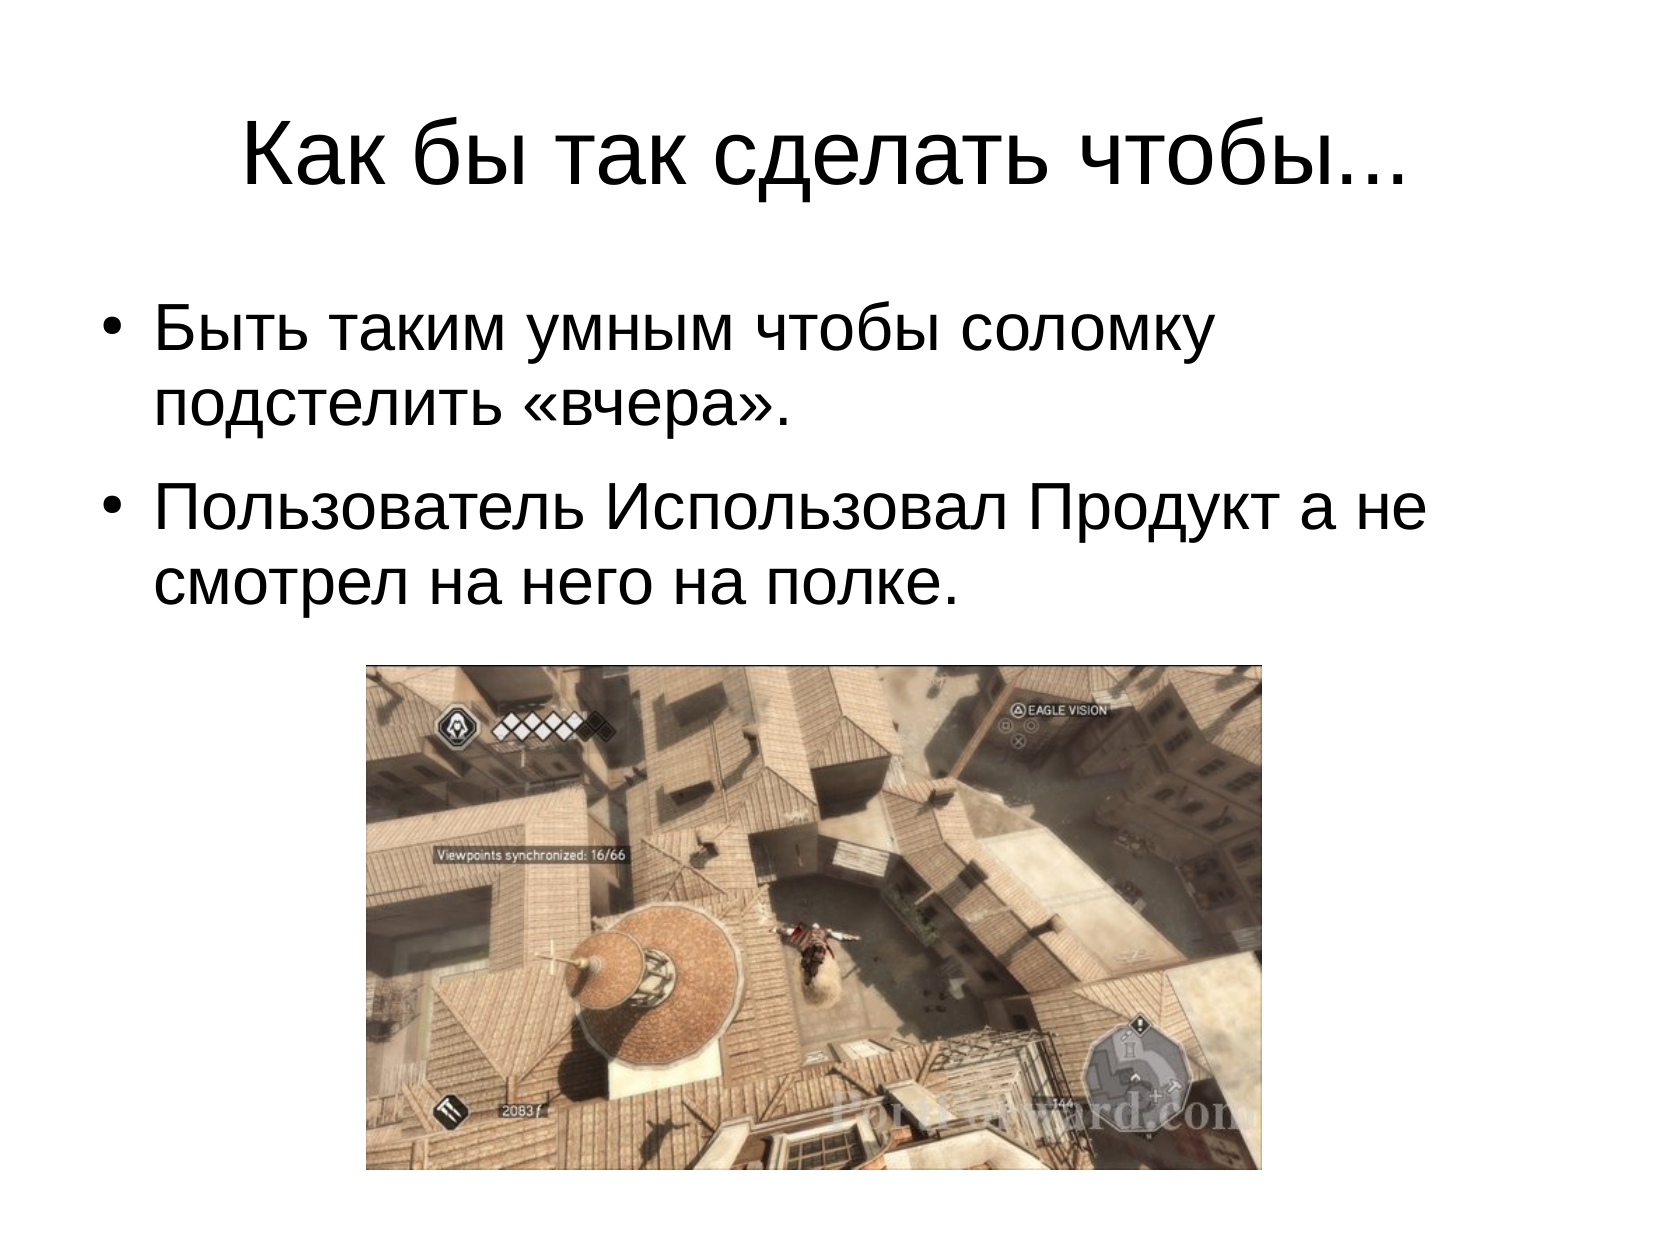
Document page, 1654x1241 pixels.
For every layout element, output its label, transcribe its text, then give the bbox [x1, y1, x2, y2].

title Как бы так сделать чтобы... [82, 49, 1571, 257]
picture [366, 665, 1262, 1170]
list Быть таким умным чтобы соломку подстелить «вчера». Пользователь Использовал Продукт а не смотрел на него на полке. [82, 290, 1571, 1010]
